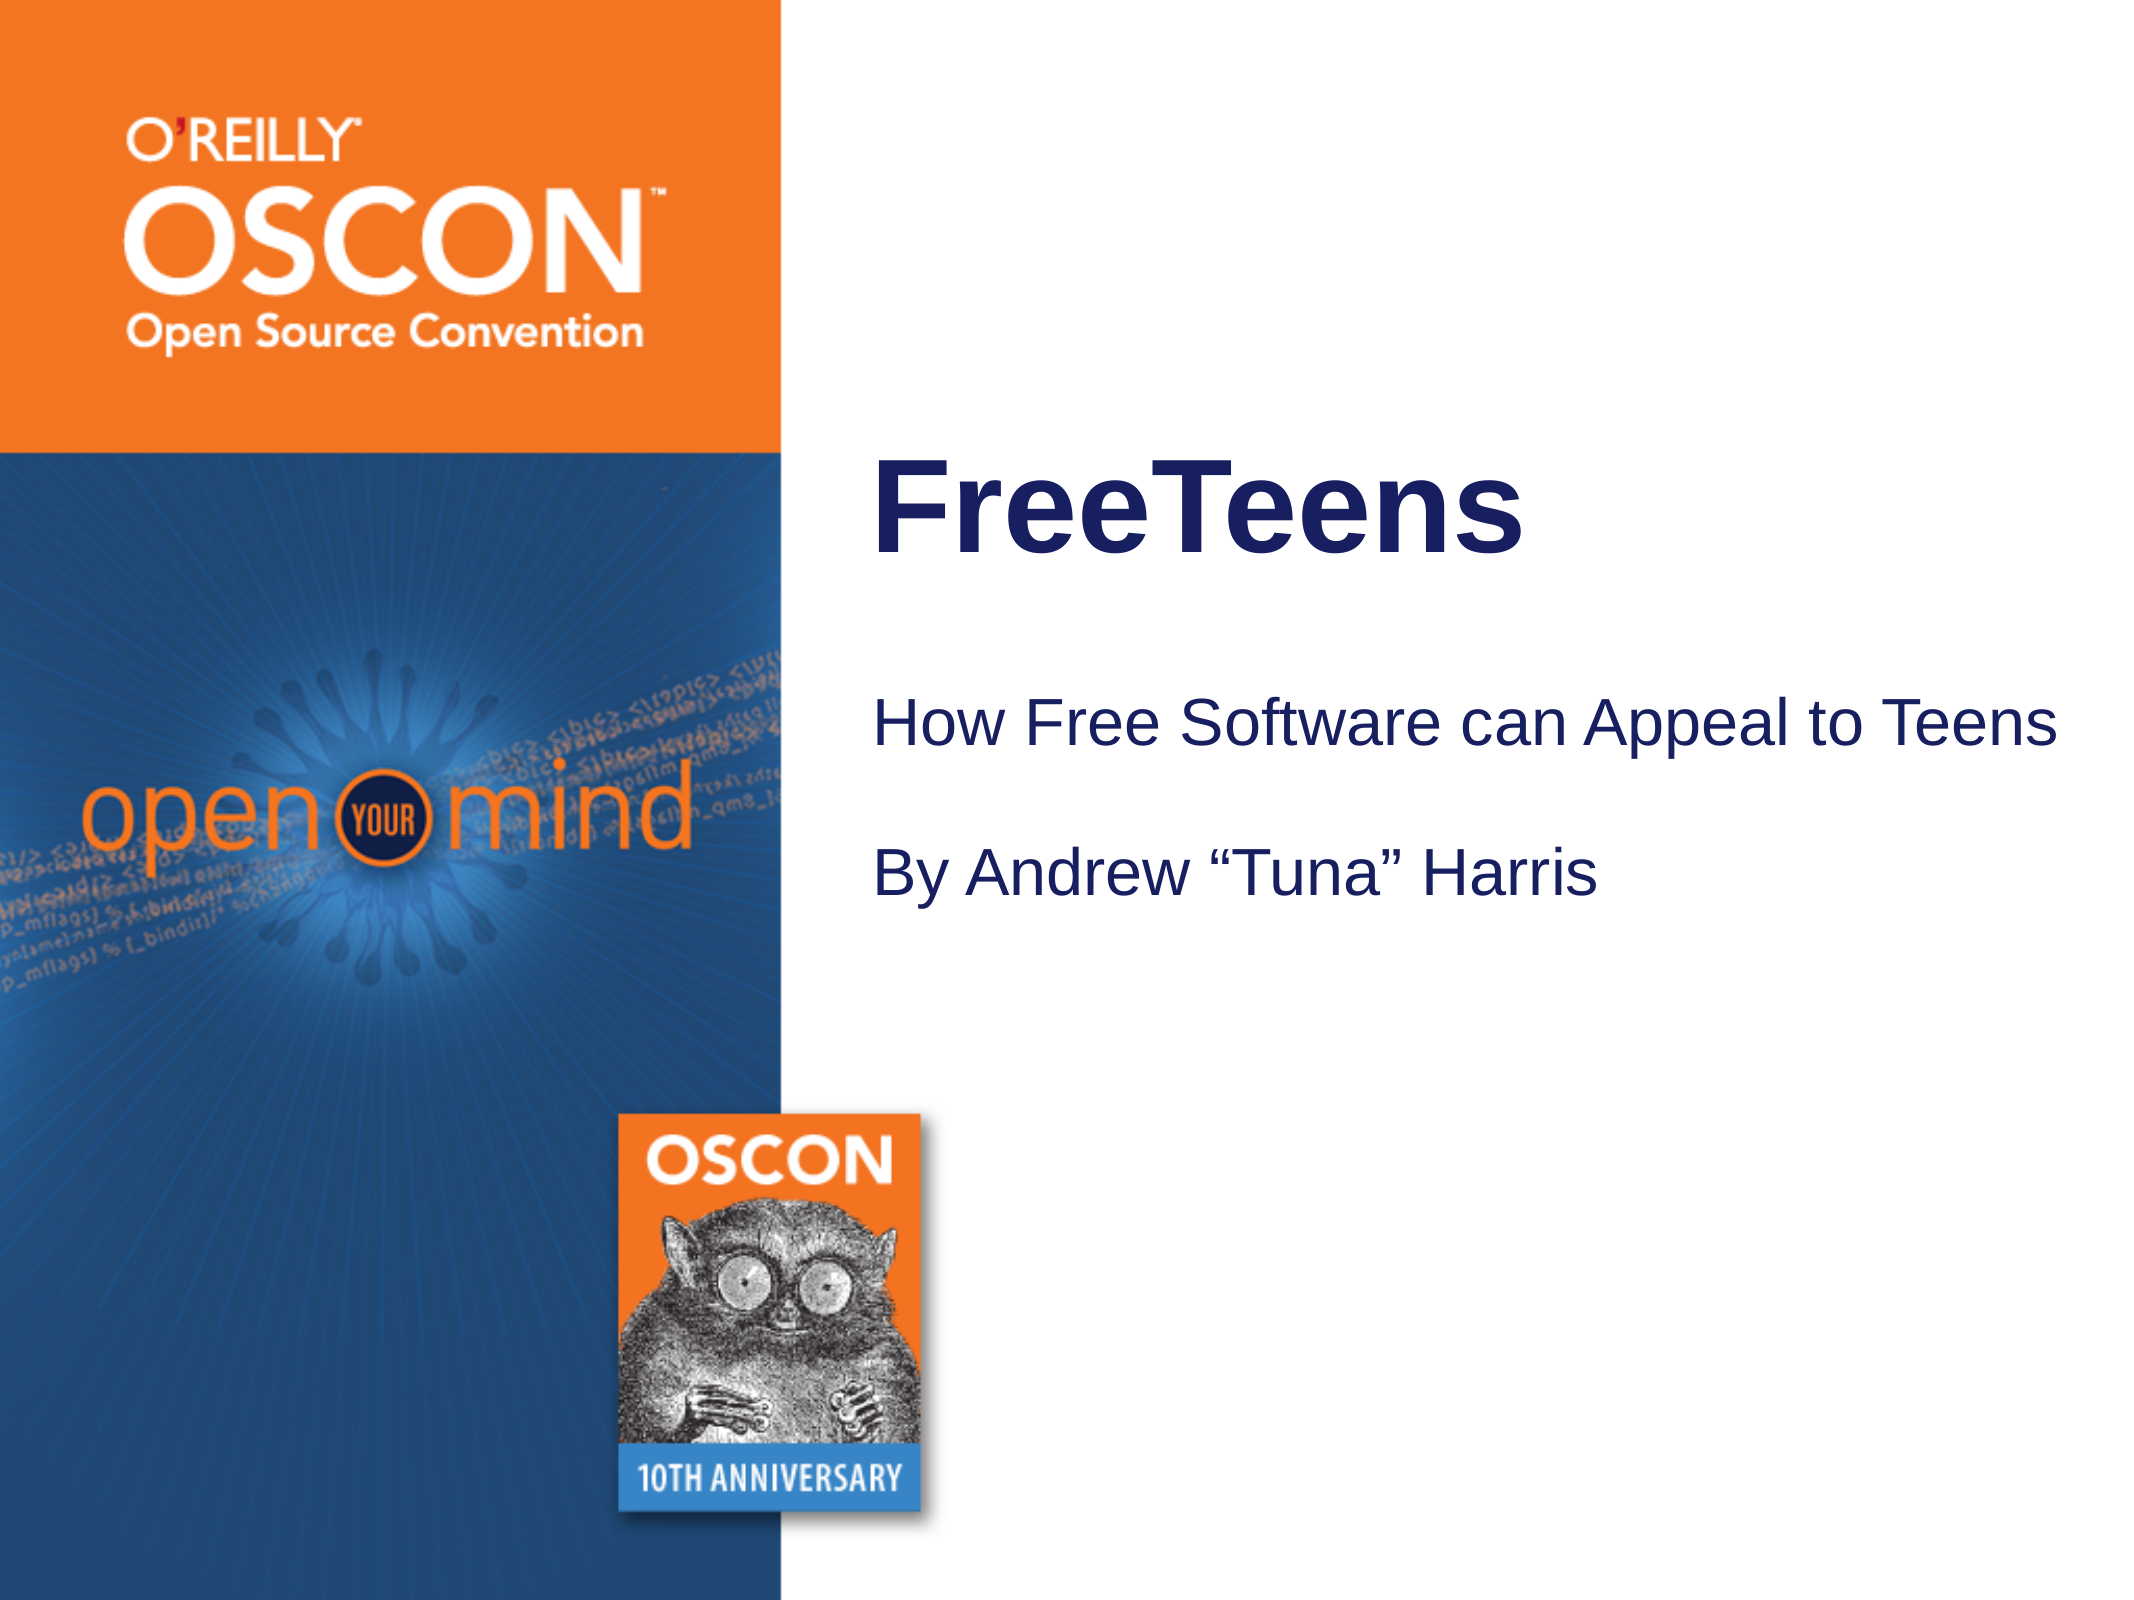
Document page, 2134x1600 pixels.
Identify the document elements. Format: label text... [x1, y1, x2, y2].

picture [0, 0, 2134, 1600]
list How Free Software can Appeal to Teens By Andrew “Tuna” Harris [872, 685, 2134, 911]
title FreeTeens [870, 334, 2134, 679]
